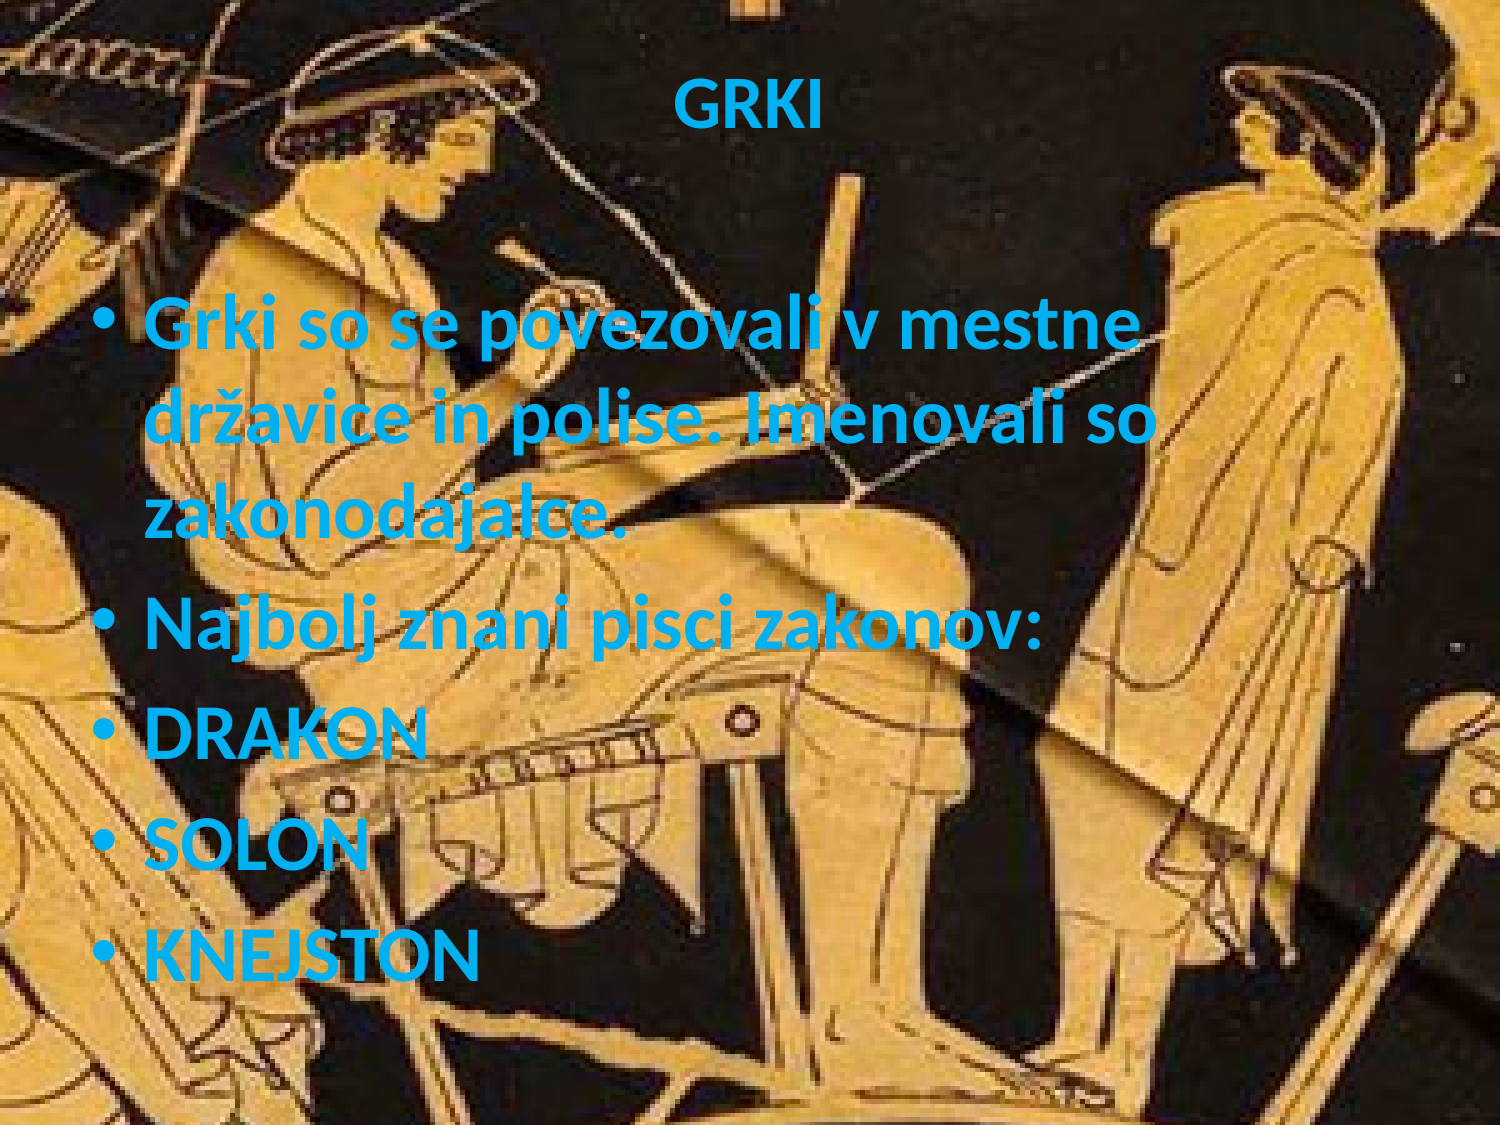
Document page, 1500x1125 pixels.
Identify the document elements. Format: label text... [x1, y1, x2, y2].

list Grki so se povezovali v mestne državice in polise. Imenovali so zakonodajalce. Najbolj znani pisci zakonov: DRAKON SOLON KNEJSTON [75, 262, 1425, 1005]
title GRKI [75, 45, 1425, 233]
picture [0, 0, 1500, 1125]
